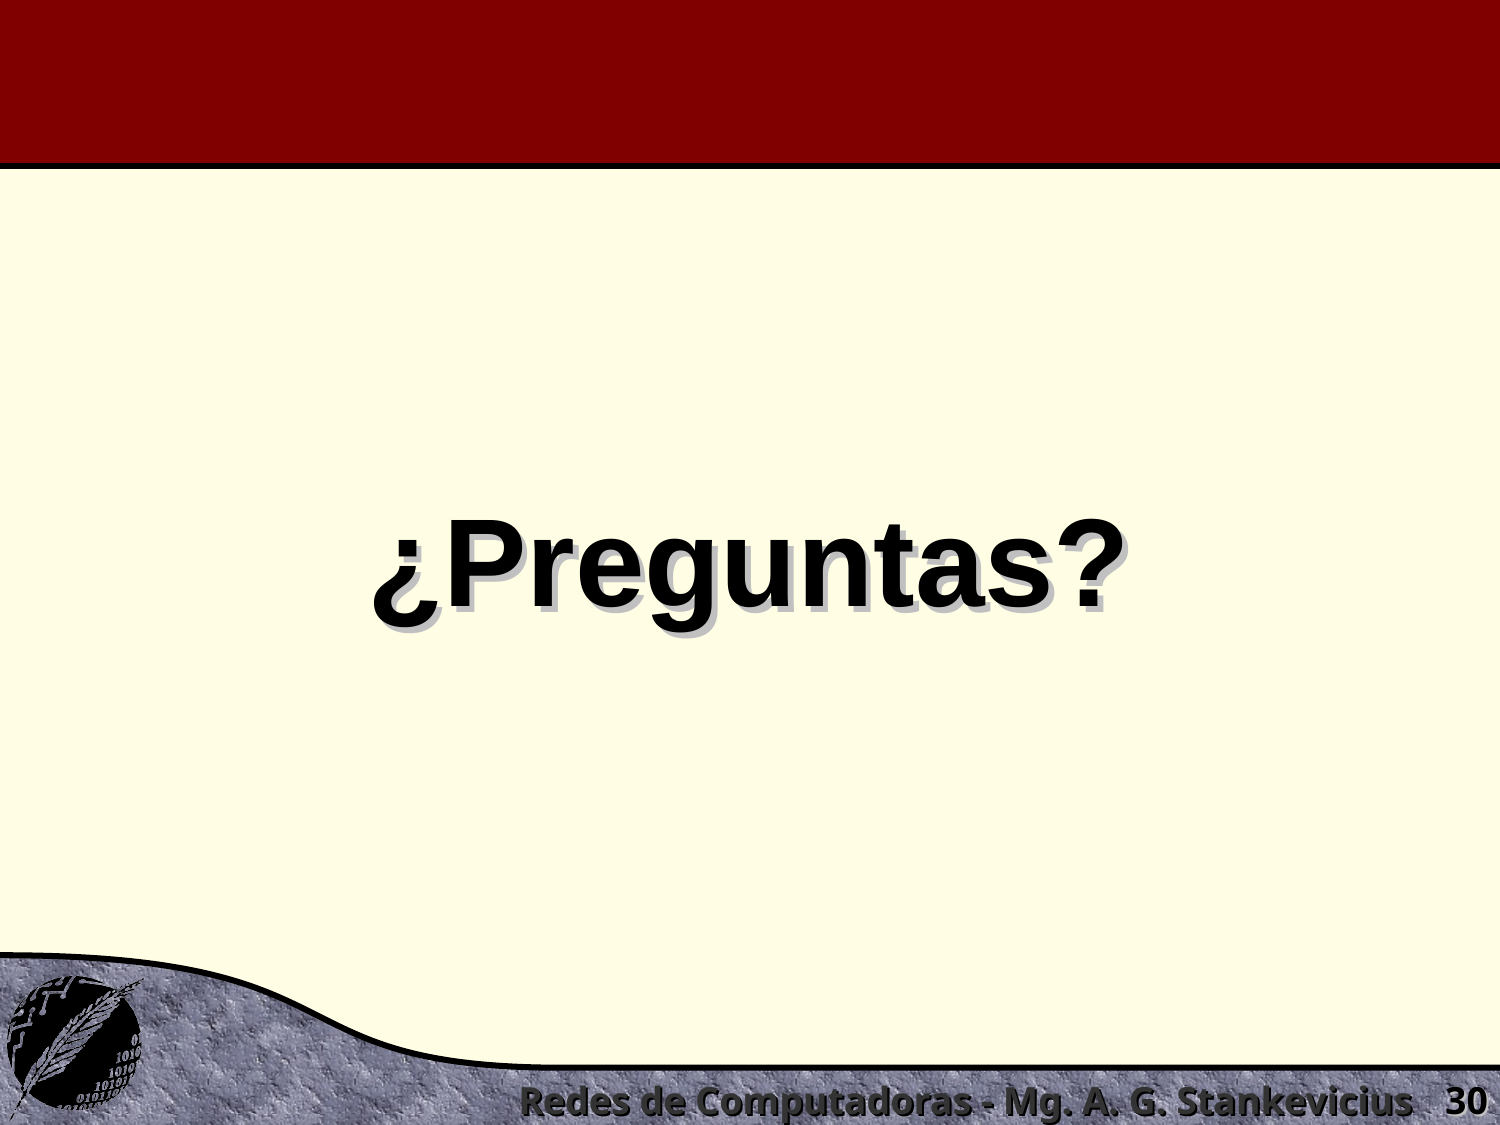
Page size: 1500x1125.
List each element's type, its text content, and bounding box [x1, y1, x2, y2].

subtitle ¿Preguntas? [11, 199, 1486, 928]
picture [1047, 1100, 1054, 1110]
picture [790, 1100, 795, 1110]
picture [0, 959, 1500, 1125]
